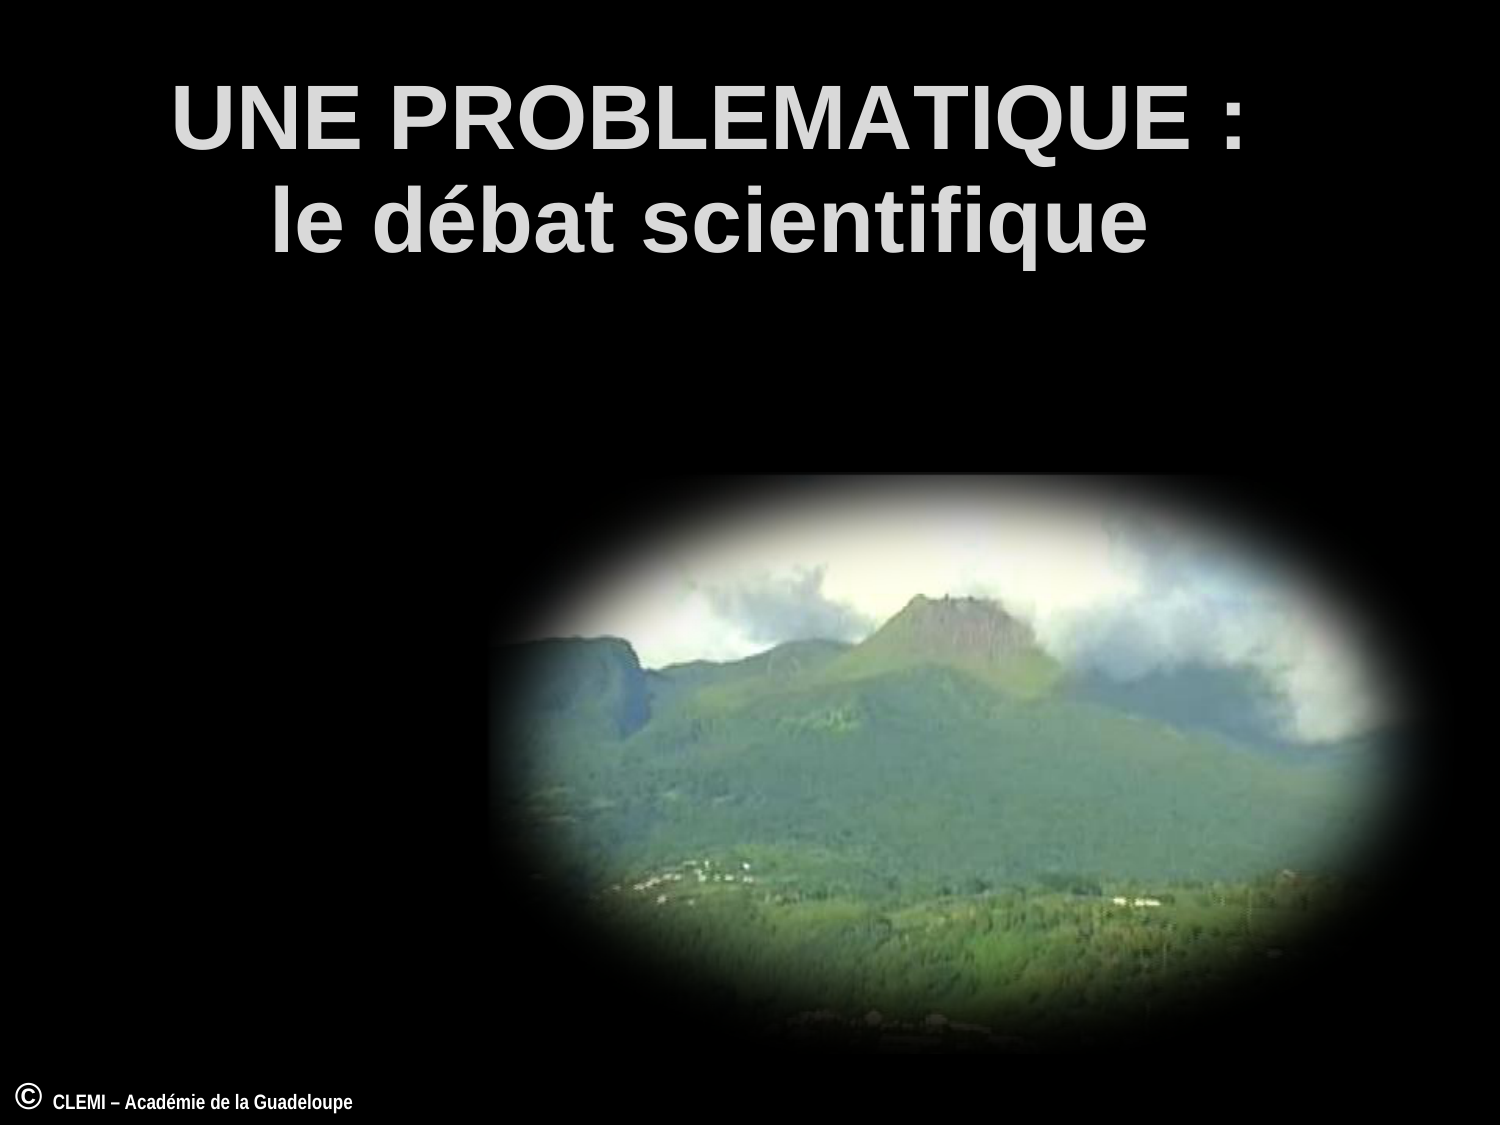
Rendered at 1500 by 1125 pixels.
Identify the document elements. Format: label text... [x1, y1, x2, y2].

title UNE PROBLEMATIQUE : le débat scientifique [35, 58, 1386, 281]
text_box © CLEMI – Académie de la Guadeloupe [0, 1067, 575, 1125]
picture [477, 472, 1477, 1054]
